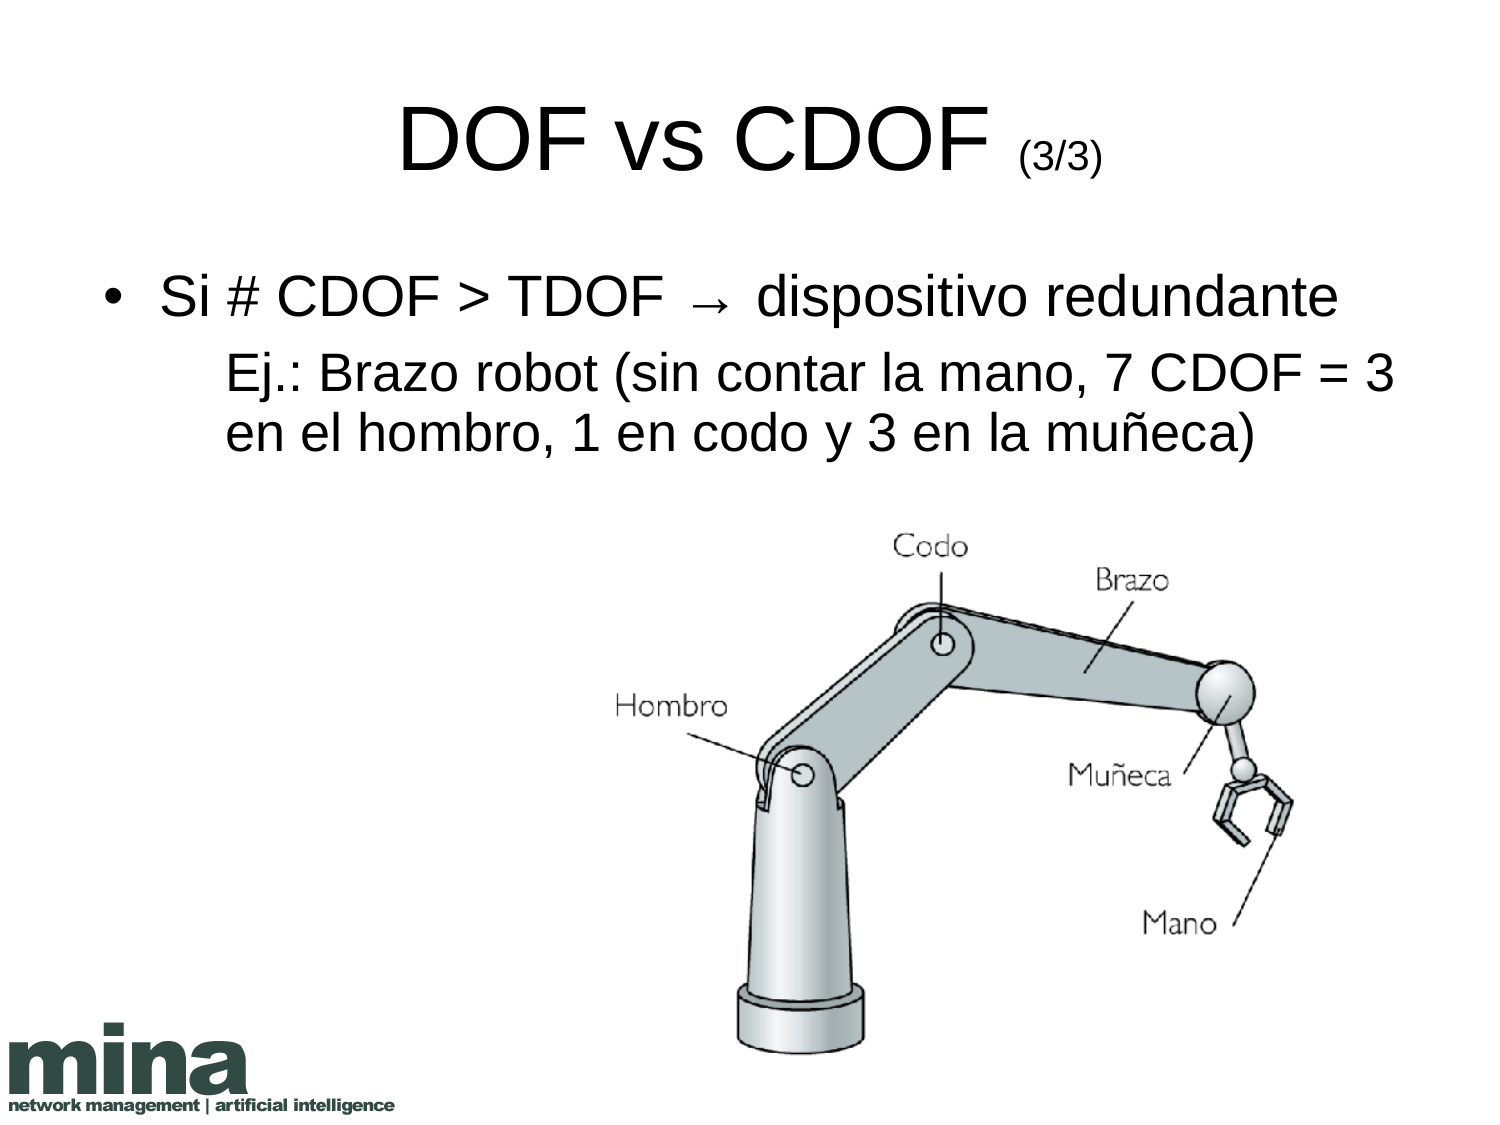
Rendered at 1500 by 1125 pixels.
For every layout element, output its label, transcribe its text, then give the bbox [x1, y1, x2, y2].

list Si # CDOF > TDOF → dispositivo redundante Ej.: Brazo robot (sin contar la mano, 7 CDOF = 3 en el hombro, 1 en codo y 3 en la muñeca) [88, 261, 1447, 1004]
picture [607, 520, 1300, 1063]
title DOF vs CDOF (3/3) [75, 45, 1426, 233]
picture [0, 1016, 402, 1119]
